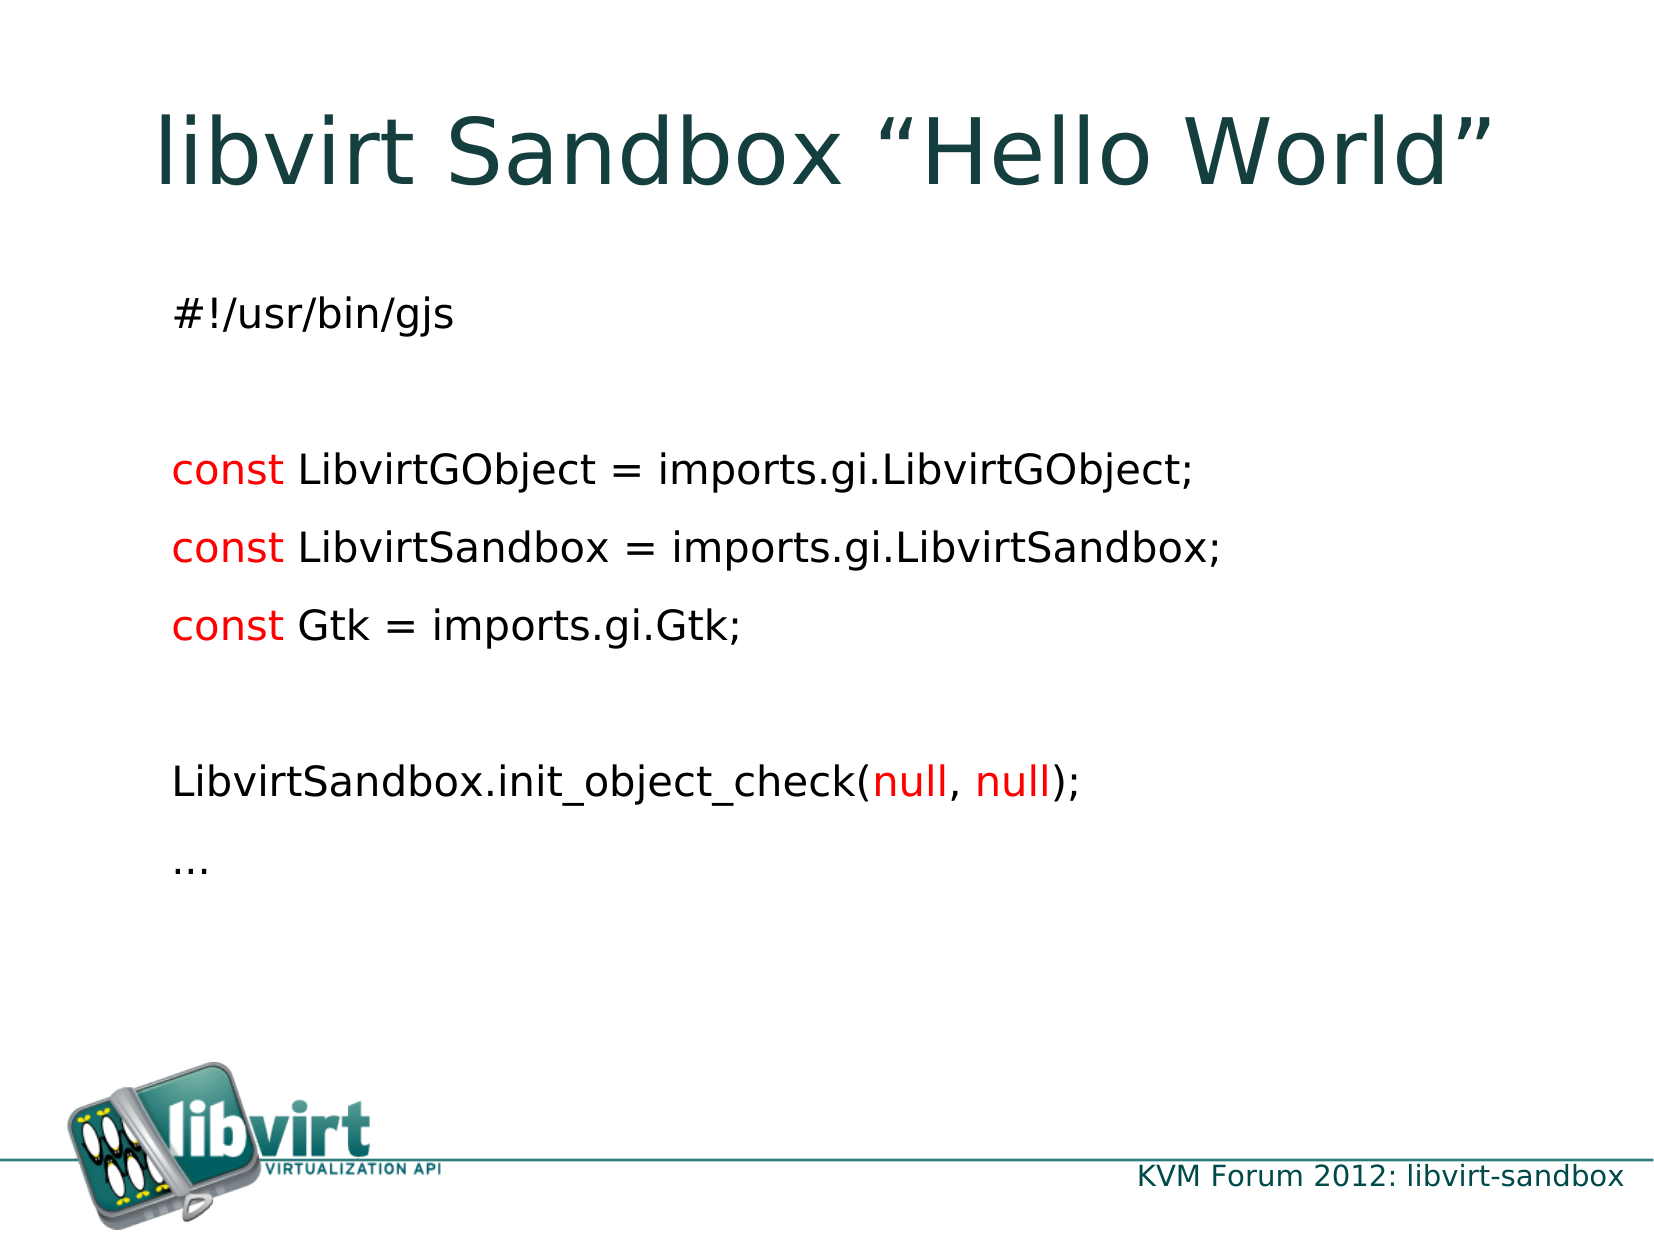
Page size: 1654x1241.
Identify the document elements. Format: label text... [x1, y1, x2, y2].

title libvirt Sandbox “Hello World” [82, 49, 1571, 257]
text_box KVM Forum 2012: libvirt-sandbox [1122, 1151, 1654, 1211]
list #!/usr/bin/gjs const LibvirtGObject = imports.gi.LibvirtGObject; const LibvirtSandbox = imports.gi.LibvirtSandbox; const Gtk = imports.gi.Gtk; LibvirtSandbox.init_object_check(null, null); ... [82, 290, 1571, 1062]
picture [0, 1062, 1654, 1230]
